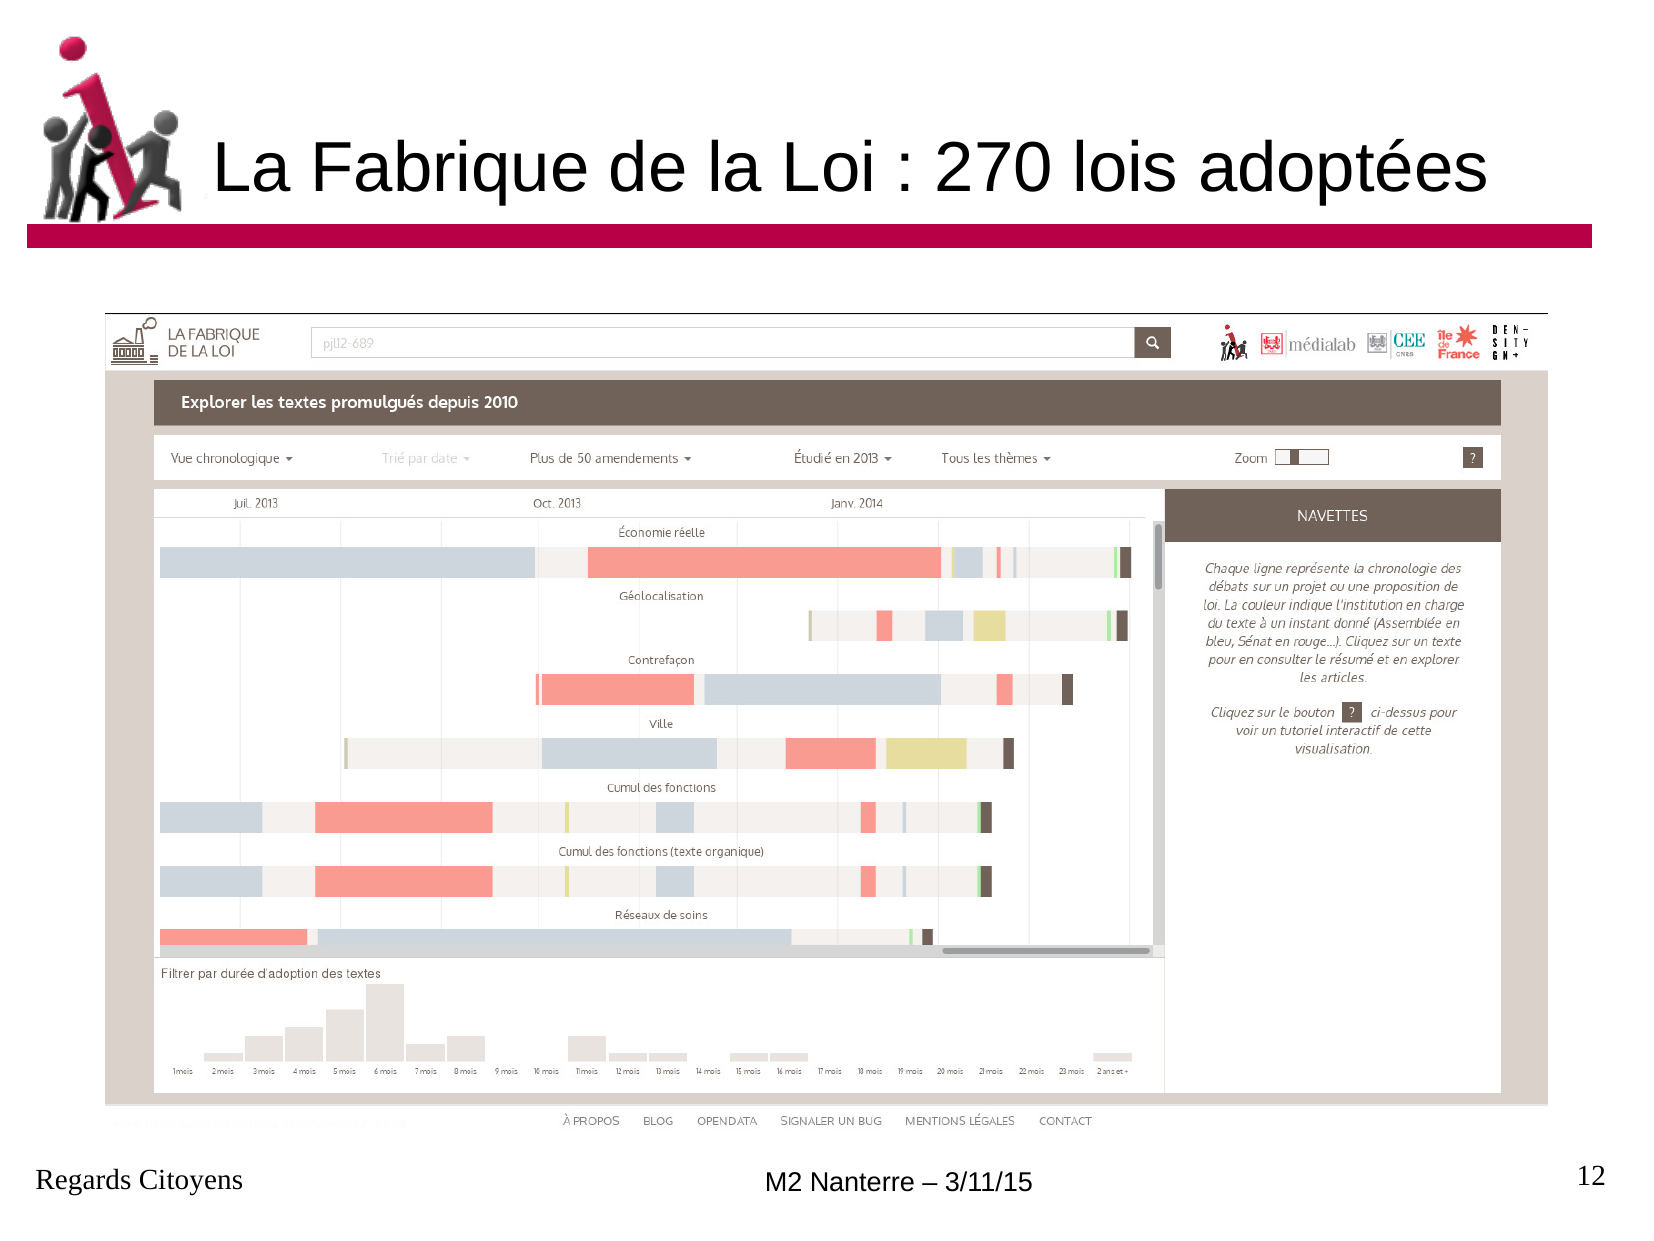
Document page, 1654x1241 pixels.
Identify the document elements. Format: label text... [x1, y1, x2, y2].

picture [27, 31, 208, 224]
title La Fabrique de la Loi : 270 lois adoptées [212, 70, 1647, 264]
picture [105, 313, 1548, 1133]
